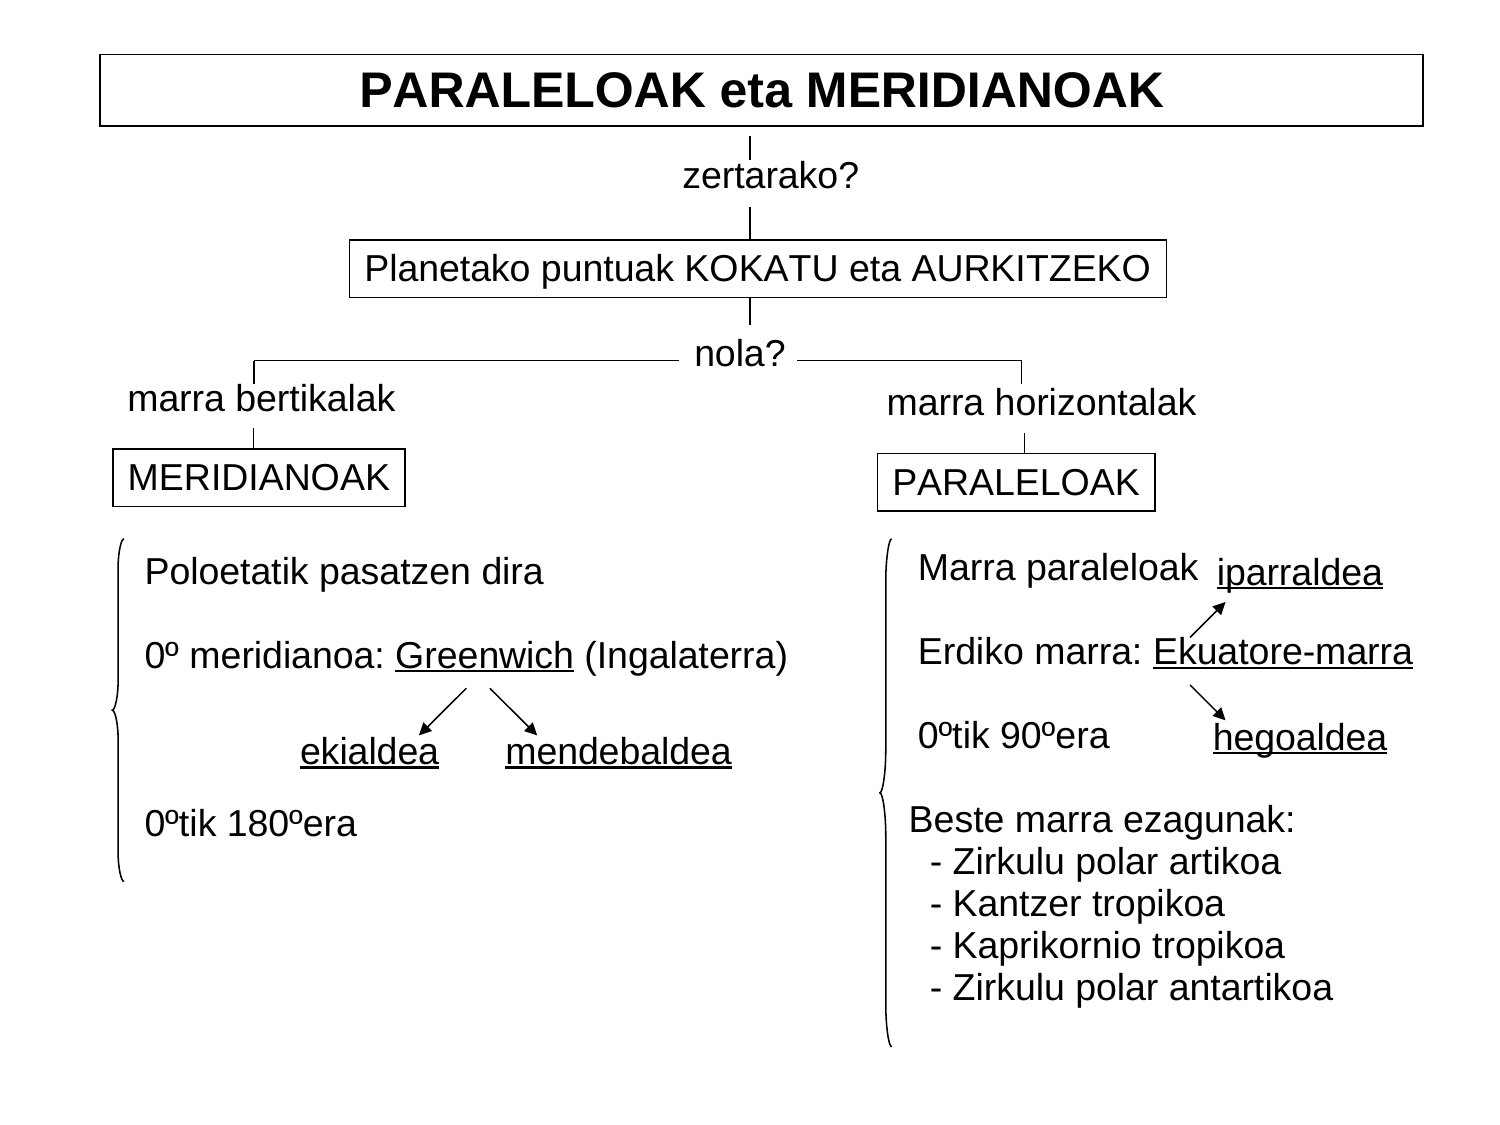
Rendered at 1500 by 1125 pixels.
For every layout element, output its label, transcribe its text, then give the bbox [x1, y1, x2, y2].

text_box MERIDIANOAK [112, 449, 406, 507]
text_box Planetako puntuak KOKATU eta AURKITZEKO [349, 239, 1167, 298]
text_box PARALELOAK [877, 453, 1156, 511]
text_box Poloetatik pasatzen dira 0º meridianoa: Greenwich (Ingalaterra) 0ºtik 180ºera [119, 542, 814, 852]
text_box zertarako? [667, 147, 875, 205]
text_box marra bertikalak [112, 369, 411, 427]
text_box nola? [679, 325, 801, 383]
text_box iparraldea [1202, 543, 1400, 601]
text_box PARALELOAK eta MERIDIANOAK [100, 54, 1424, 126]
text_box mendebaldea [490, 722, 747, 781]
text_box ekialdea [285, 722, 454, 781]
text_box marra horizontalak [871, 373, 1212, 431]
text_box hegoaldea [1198, 708, 1403, 767]
text_box Marra paraleloak Erdiko marra: Ekuatore-marra 0ºtik 90ºera [892, 539, 1429, 765]
text_box Beste marra ezagunak: - Zirkulu polar artikoa - Kantzer tropikoa - Kaprikornio tropikoa - Zirkulu polar antartikoa [883, 791, 1349, 1017]
